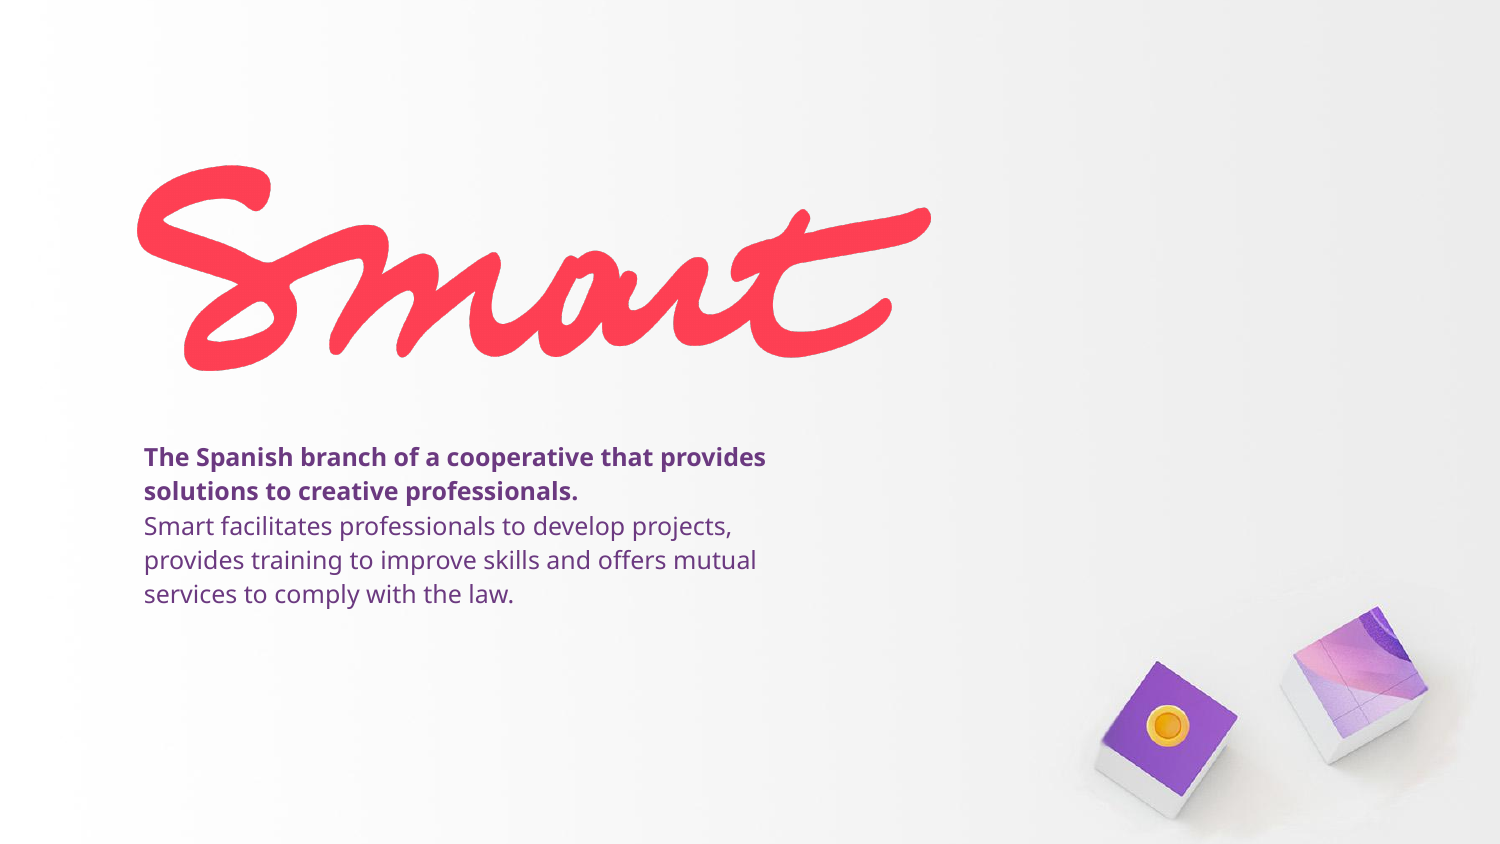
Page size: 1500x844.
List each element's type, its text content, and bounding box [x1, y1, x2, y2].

picture [0, 0, 1500, 844]
title The Spanish branch of a cooperative that provides solutions to creative professionals. Smart facilitates professionals to develop projects, provides training to improve skills and offers mutual services to comply with the law. [128, 421, 837, 528]
